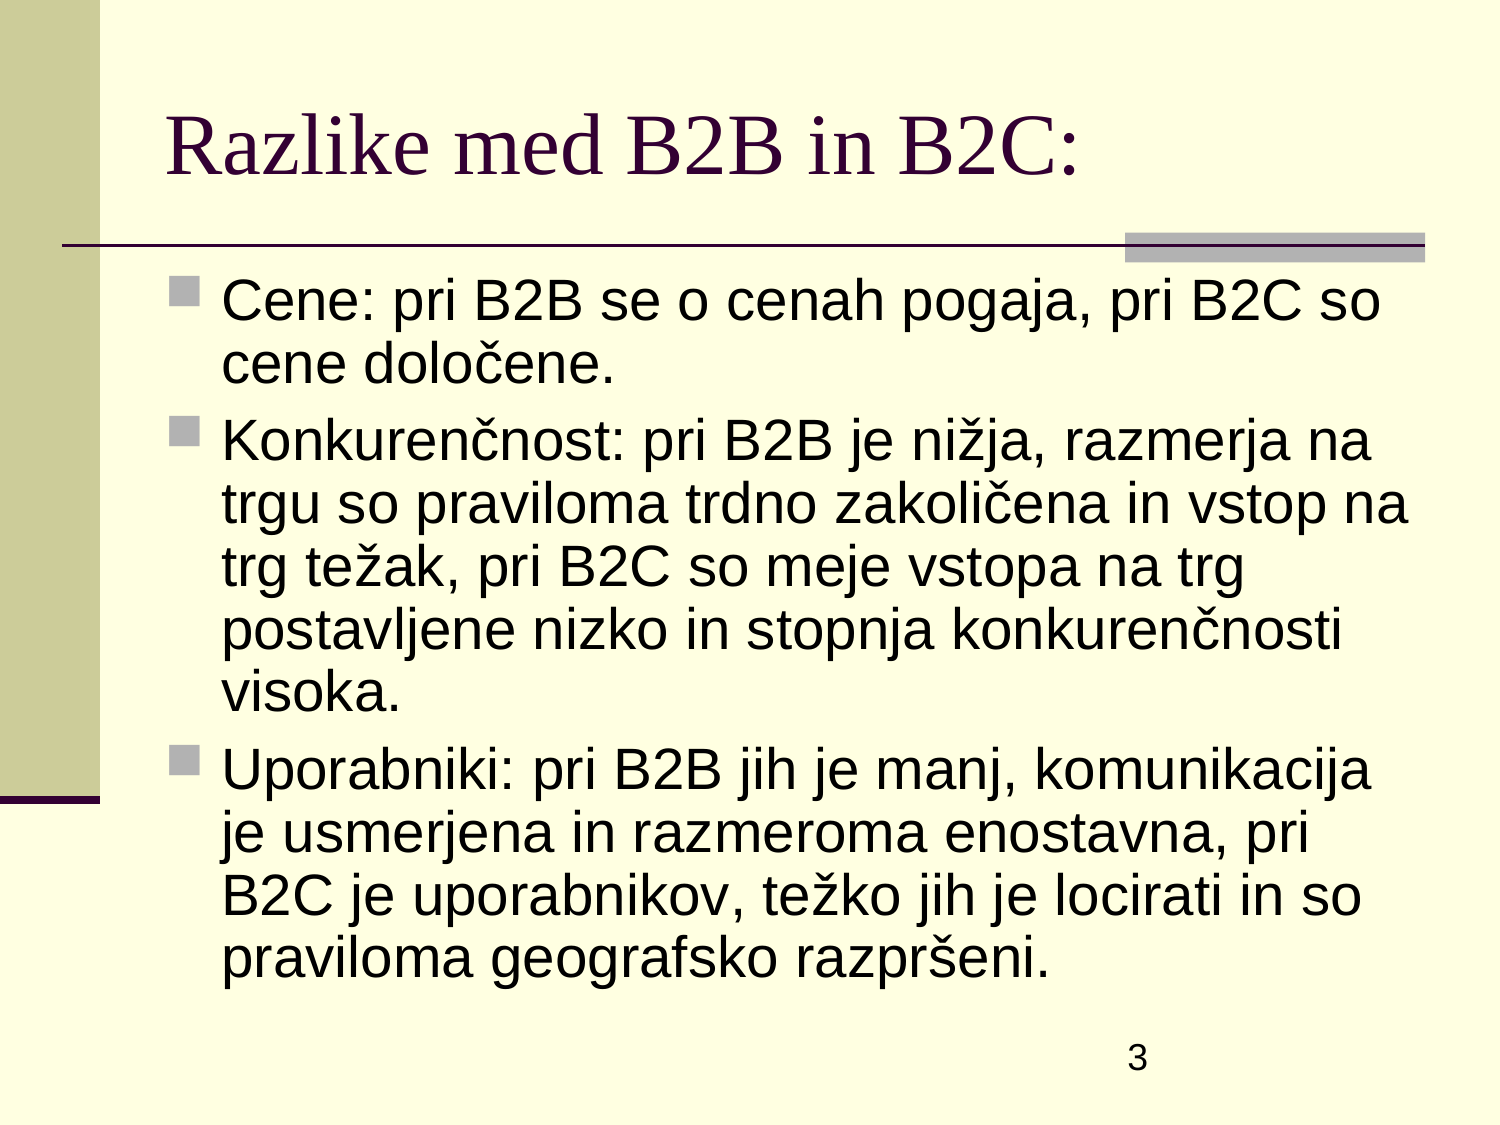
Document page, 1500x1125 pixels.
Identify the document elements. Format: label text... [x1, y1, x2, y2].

list Cene: pri B2B se o cenah pogaja, pri B2C so cene določene. Konkurenčnost: pri B2B je nižja, razmerja na trgu so praviloma trdno zakoličena in vstop na trg težak, pri B2C so meje vstopa na trg postavljene nizko in stopnja konkurenčnosti visoka. Uporabniki: pri B2B jih je manj, komunikacija je usmerjena in razmeroma enostavna, pri B2C je uporabnikov, težko jih je locirati in so praviloma geografsko razpršeni. [150, 262, 1426, 1006]
title Razlike med B2B in B2C: [150, 45, 1426, 234]
